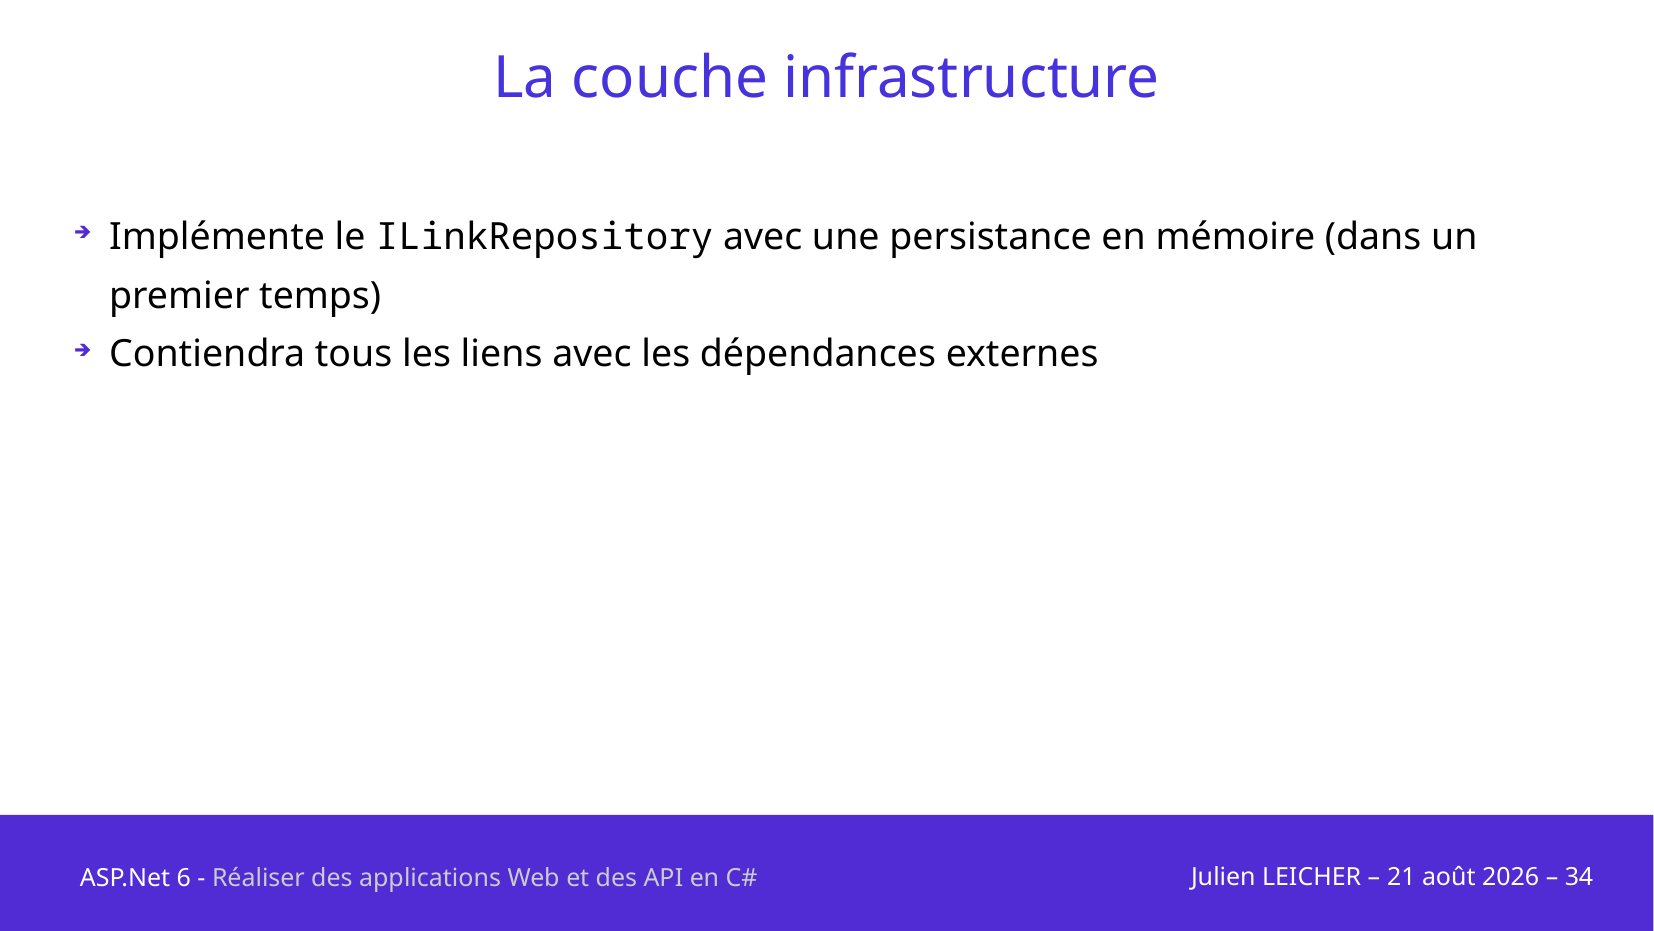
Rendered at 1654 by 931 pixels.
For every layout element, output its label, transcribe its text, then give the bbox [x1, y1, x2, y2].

text_box La couche infrastructure [0, 27, 1654, 113]
text_box Implémente le ILinkRepository avec une persistance en mémoire (dans un premier temps) Contiendra tous les liens avec les dépendances externes [59, 194, 1595, 678]
text_box Julien LEICHER – 28 févr. 2022 – <numéro> [0, 814, 1654, 931]
text_box ASP.Net 6 - Réaliser des applications Web et des API en C# [64, 852, 798, 898]
